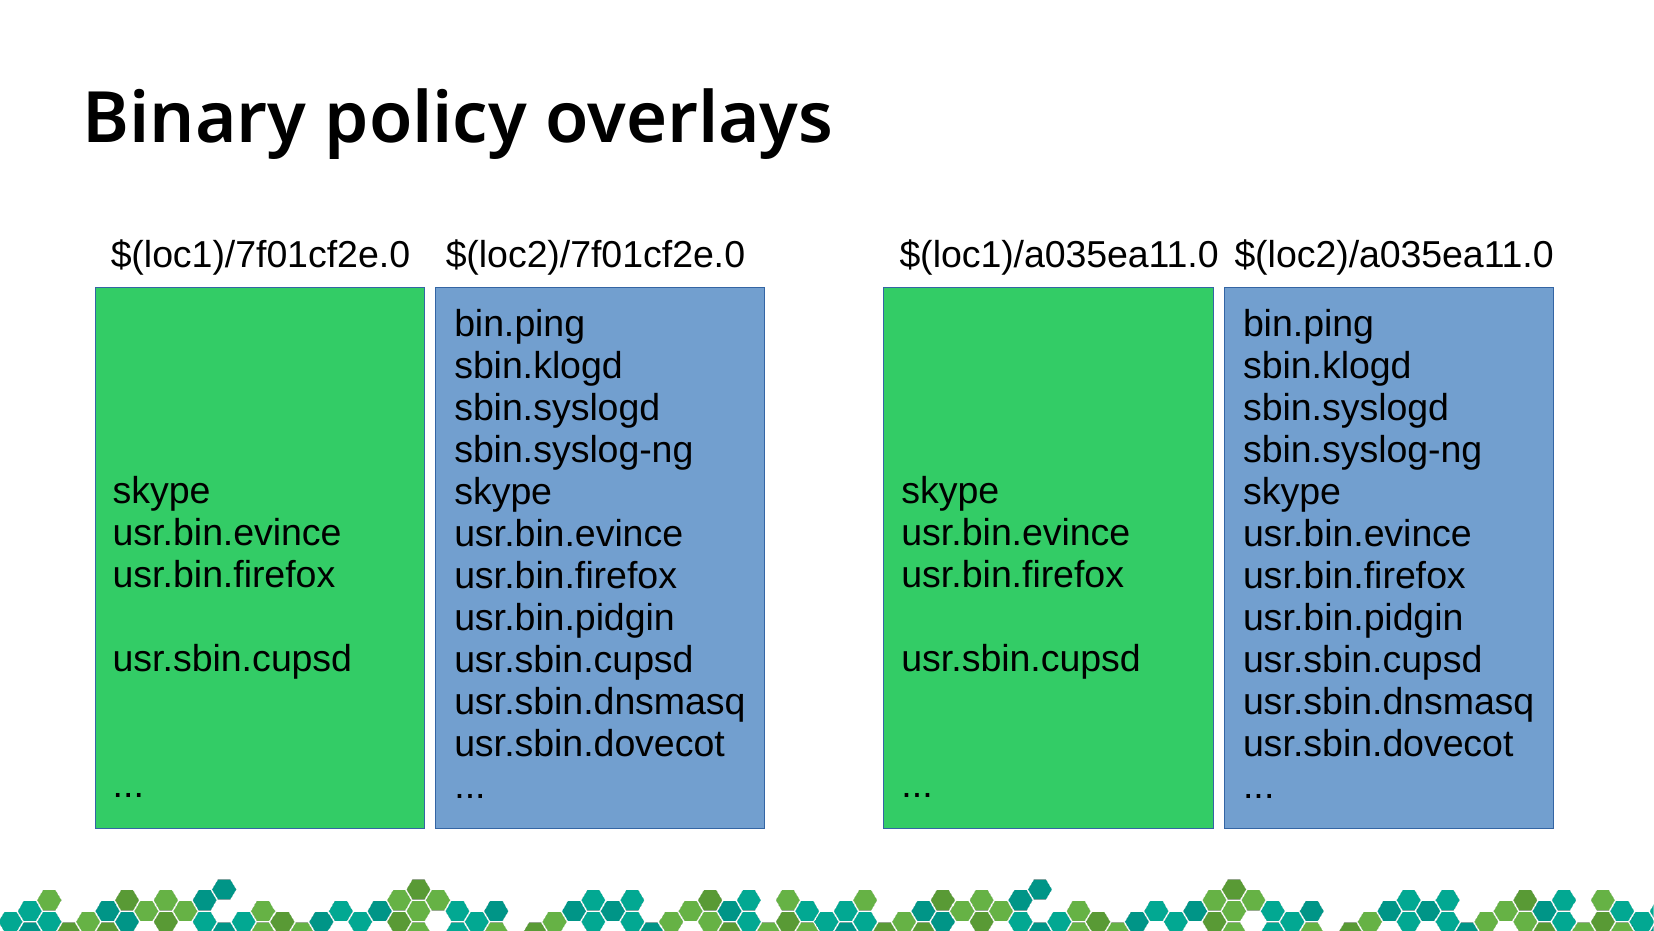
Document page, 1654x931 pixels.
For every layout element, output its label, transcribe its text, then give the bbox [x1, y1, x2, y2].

picture [0, 871, 1654, 931]
text_box bin.ping sbin.klogd sbin.syslogd sbin.syslog-ng skype usr.bin.evince usr.bin.firefox usr.bin.pidgin usr.sbin.cupsd usr.sbin.dnsmasq usr.sbin.dovecot ... [1228, 294, 1550, 856]
text_box skype usr.bin.evince usr.bin.firefox usr.sbin.cupsd ... [97, 293, 367, 855]
text_box bin.ping sbin.klogd sbin.syslogd sbin.syslog-ng skype usr.bin.evince usr.bin.firefox usr.bin.pidgin usr.sbin.cupsd usr.sbin.dnsmasq usr.sbin.dovecot ... [439, 294, 761, 856]
text_box [435, 287, 765, 829]
title Binary policy overlays [82, 37, 1571, 193]
text_box $(loc1)/7f01cf2e.0 [96, 225, 426, 283]
text_box skype usr.bin.evince usr.bin.firefox usr.sbin.cupsd ... [886, 293, 1156, 855]
text_box [1224, 287, 1554, 829]
text_box [95, 287, 425, 829]
text_box $(loc2)/a035ea11.0 [1219, 226, 1572, 283]
text_box $(loc2)/7f01cf2e.0 [430, 226, 761, 283]
text_box $(loc1)/a035ea11.0 [884, 225, 1237, 283]
text_box [883, 287, 1214, 829]
